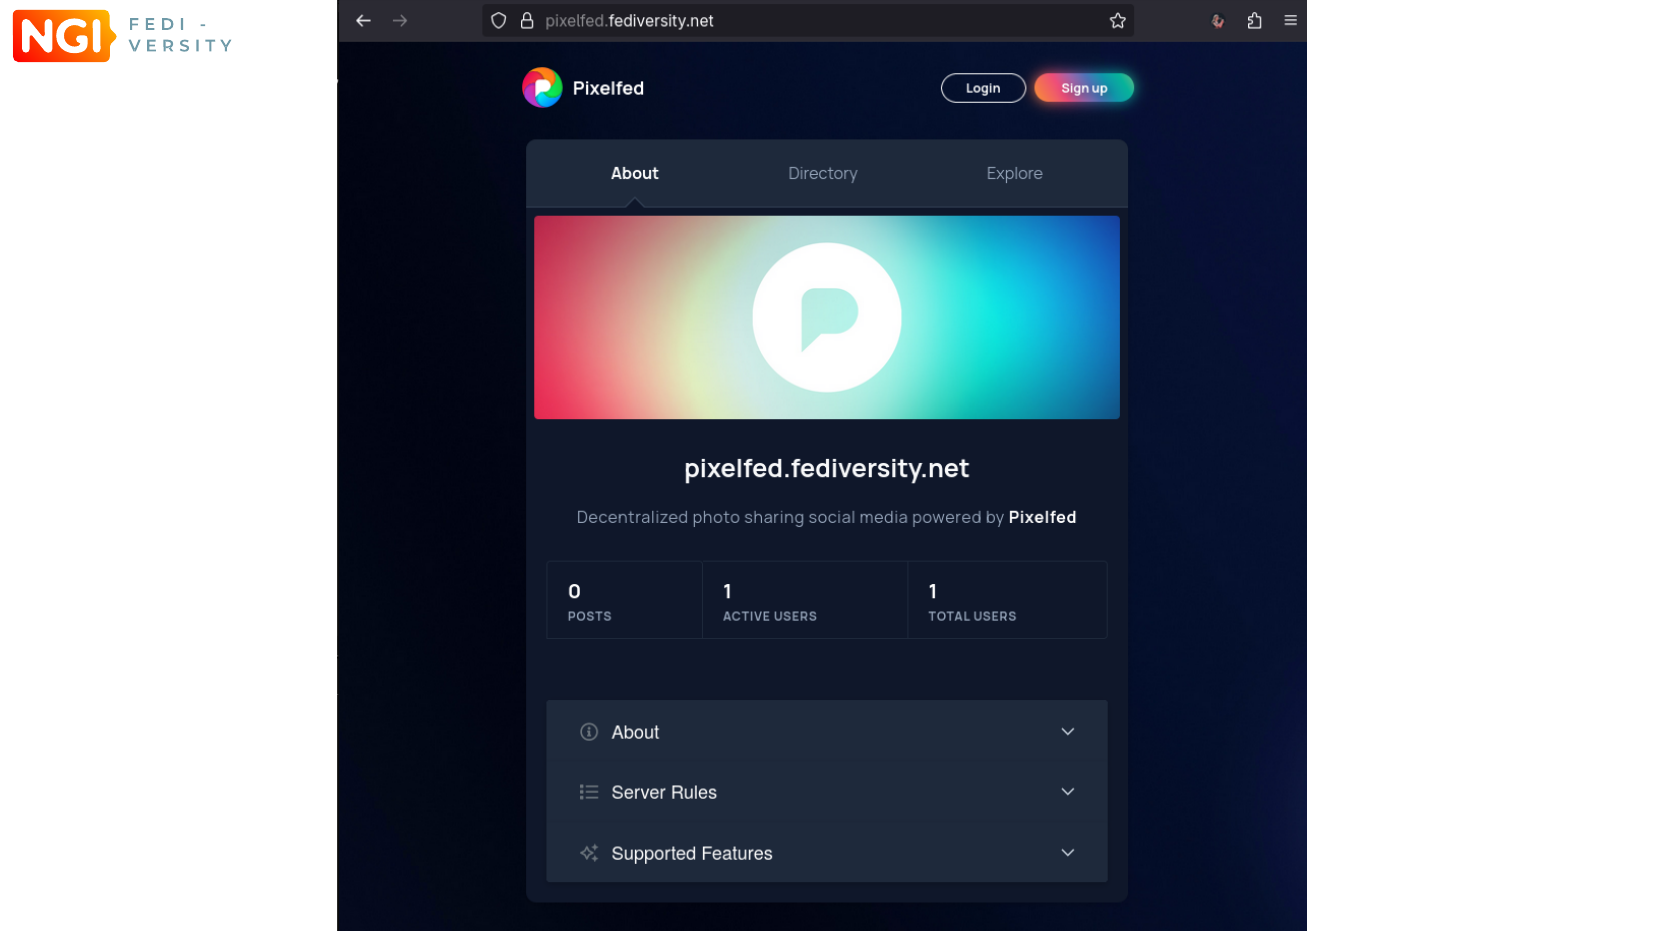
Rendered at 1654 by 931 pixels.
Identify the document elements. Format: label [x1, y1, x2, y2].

picture [337, 0, 1307, 931]
picture [12, 9, 232, 63]
